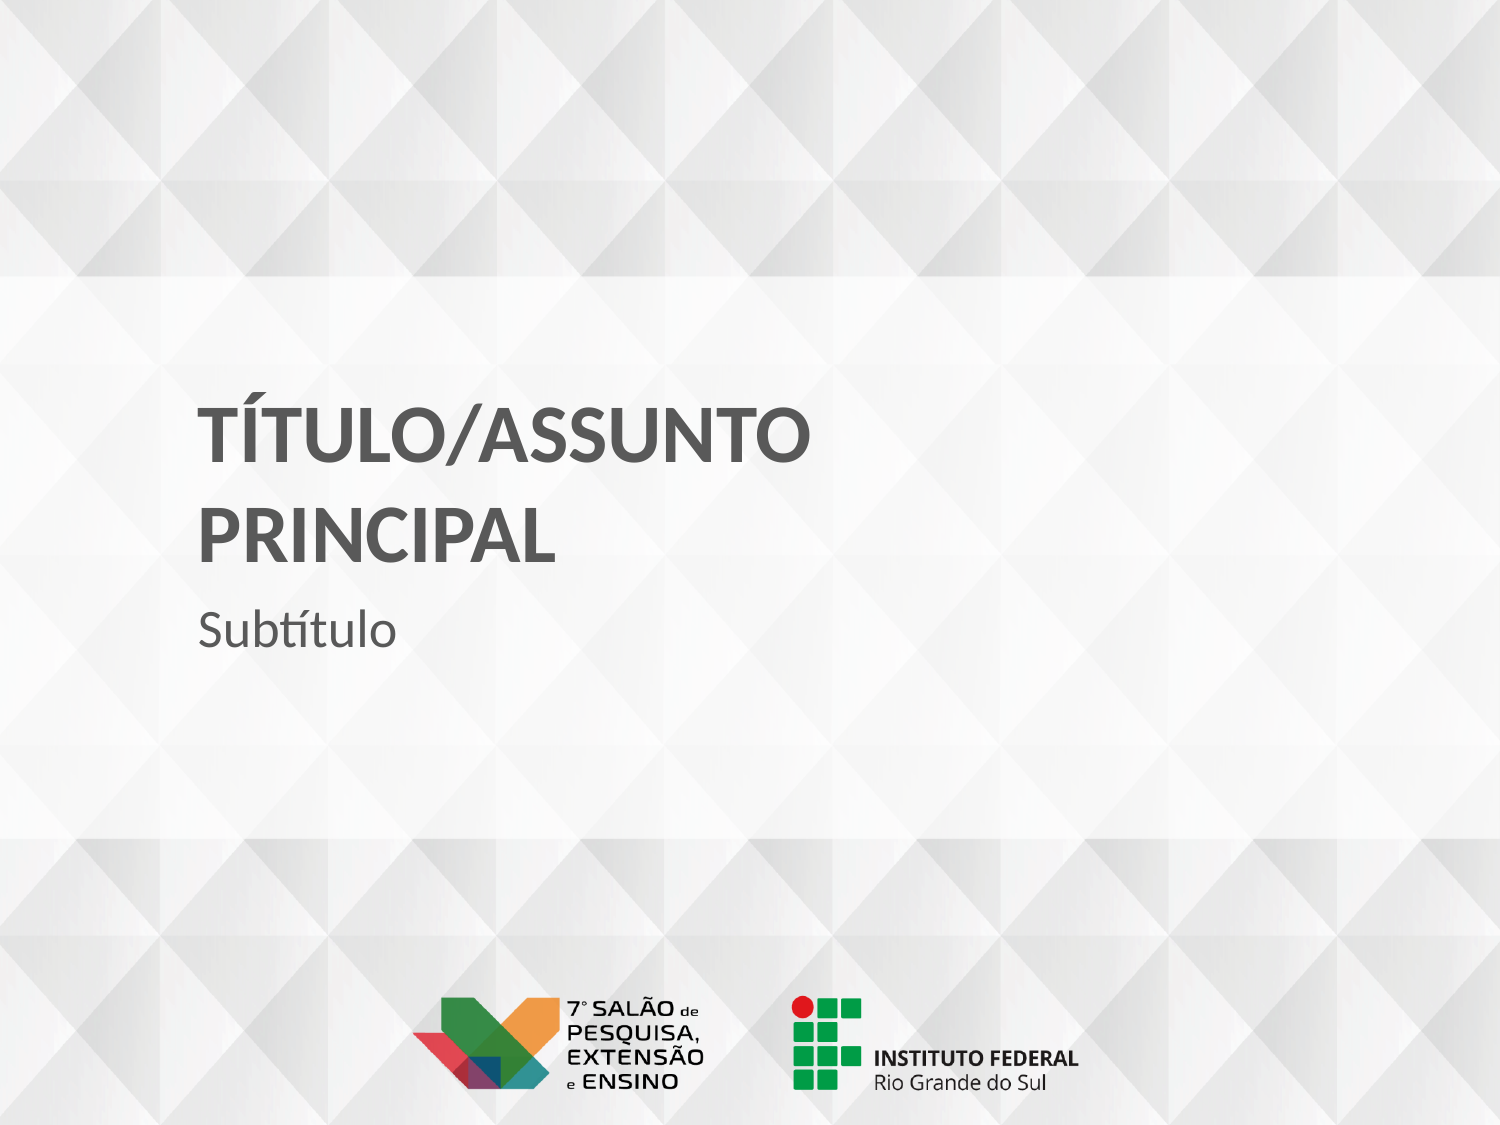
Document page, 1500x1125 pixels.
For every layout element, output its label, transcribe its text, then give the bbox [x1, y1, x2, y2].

text_box Subtítulo [183, 586, 416, 667]
text_box TÍTULO/ASSUNTO PRINCIPAL [182, 371, 1069, 587]
picture [0, 0, 1500, 1125]
